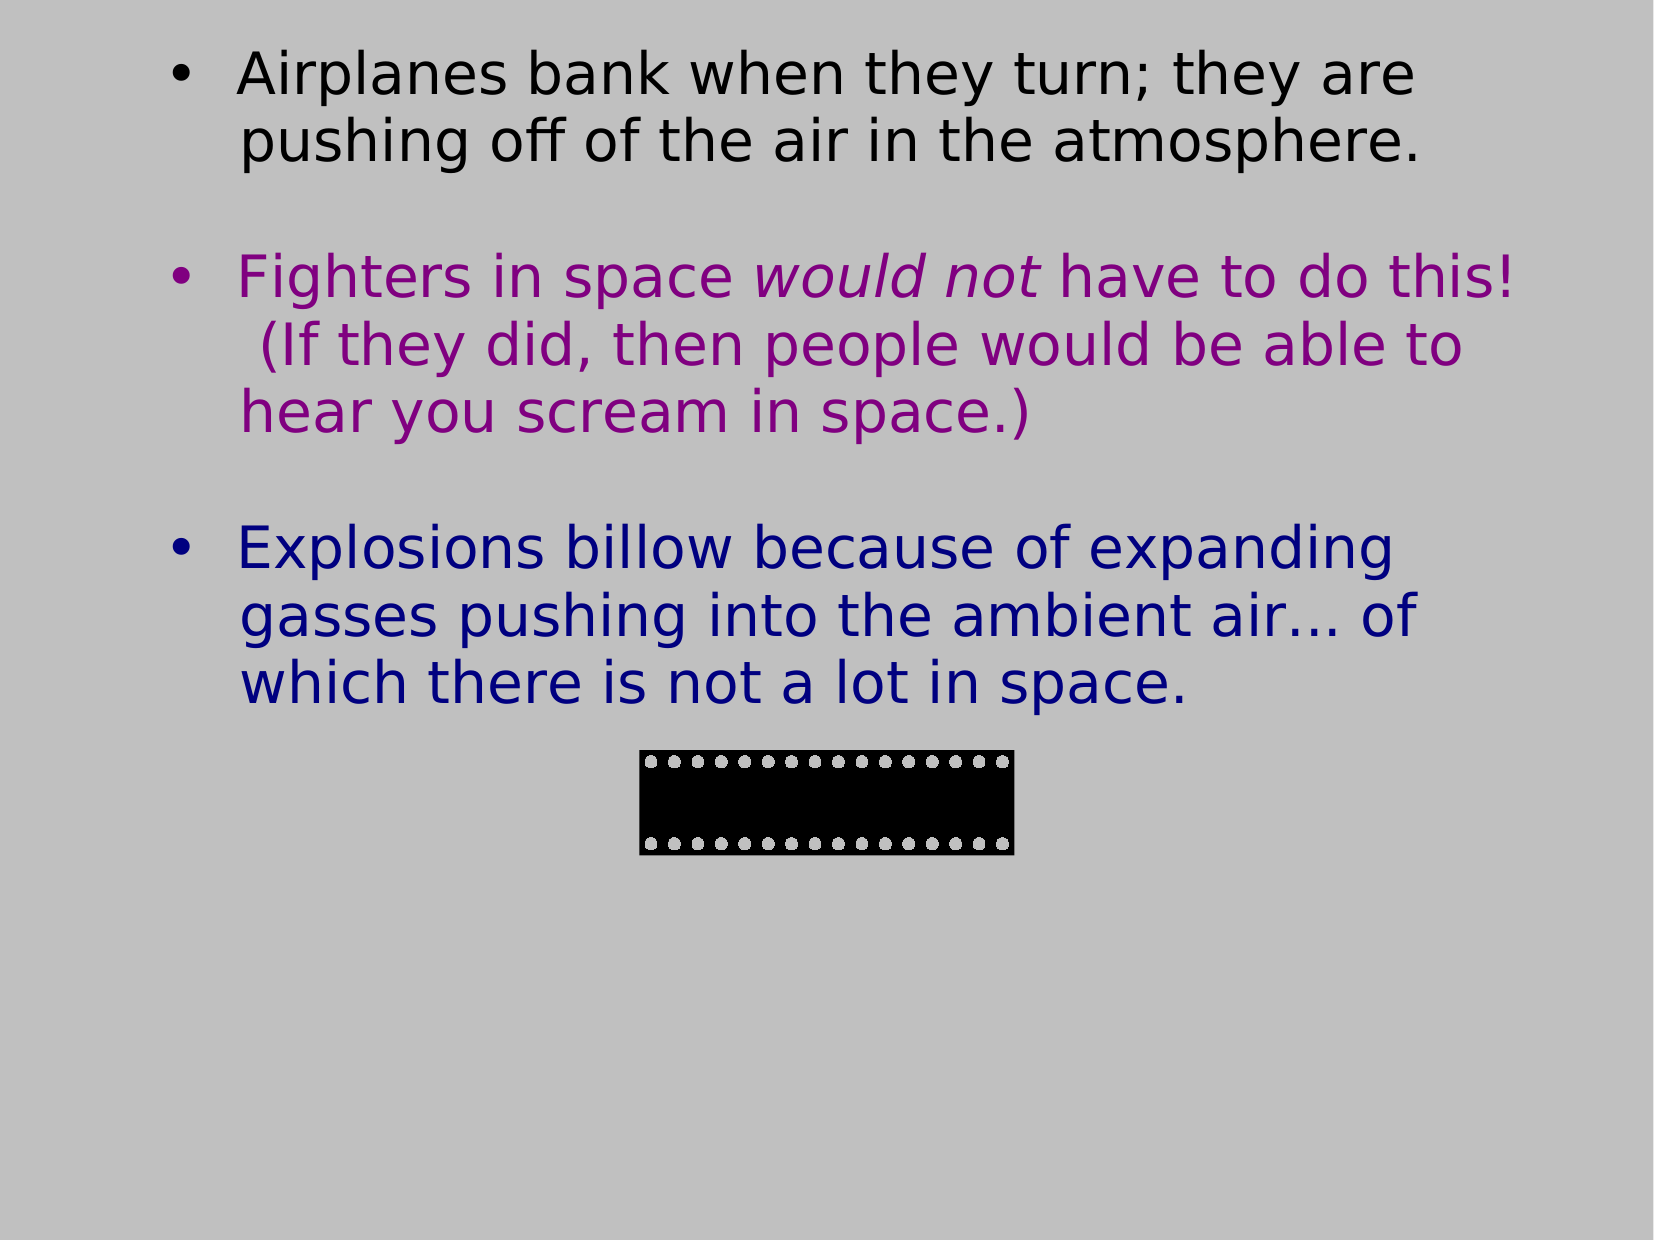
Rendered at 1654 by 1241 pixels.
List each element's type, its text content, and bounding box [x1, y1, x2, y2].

text_box [639, 750, 1015, 856]
text_box • Airplanes bank when they turn; they are pushing off of the air in the atmosphere. • Fighters in space would not have to do this! (If they did, then people would be able to hear you scream in space.) • Explosions billow because of expanding gasses pushing into the ambient air... of which there is not a lot in space. [150, 32, 1538, 726]
